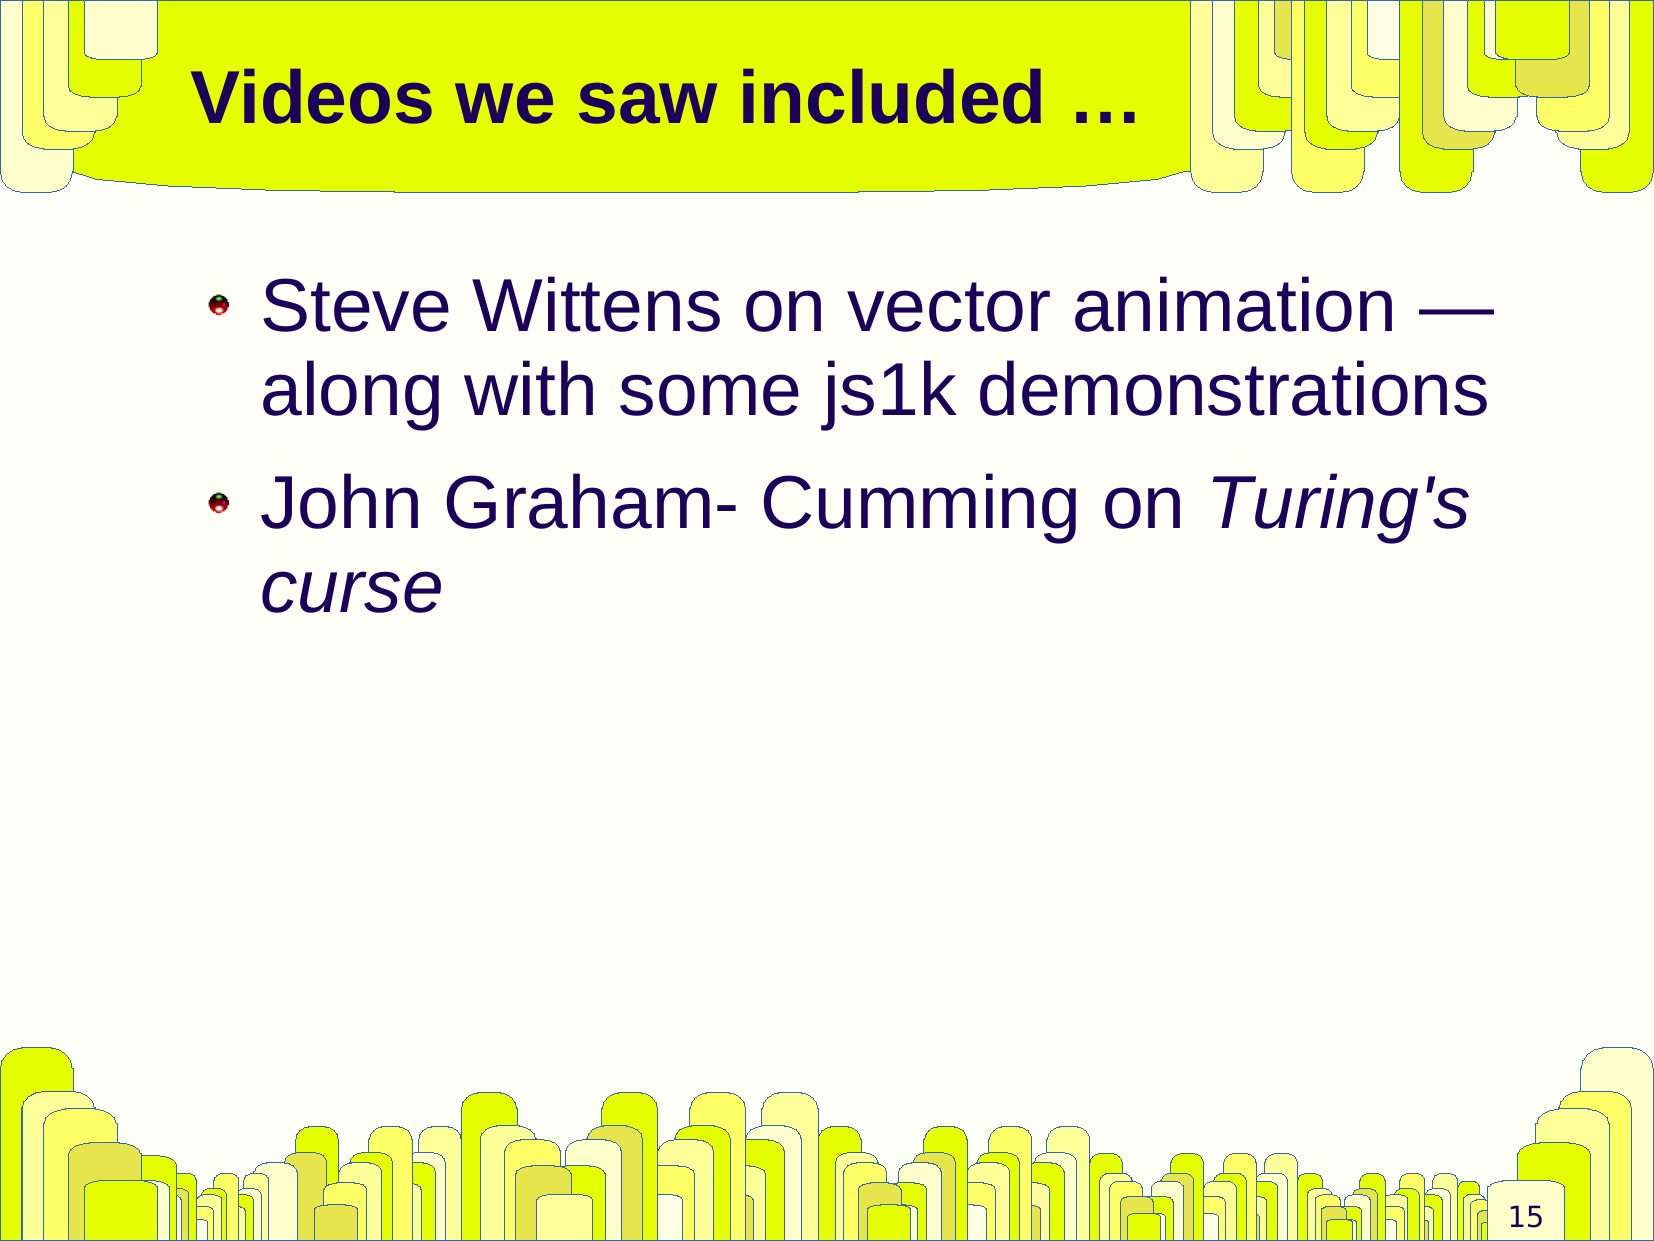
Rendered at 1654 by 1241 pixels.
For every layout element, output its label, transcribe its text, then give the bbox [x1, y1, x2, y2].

list Steve Wittens on vector animation — along with some js1k demonstrations John Graham- Cumming on Turing's curse [118, 263, 1531, 983]
title Videos we saw included … [176, 22, 1158, 172]
